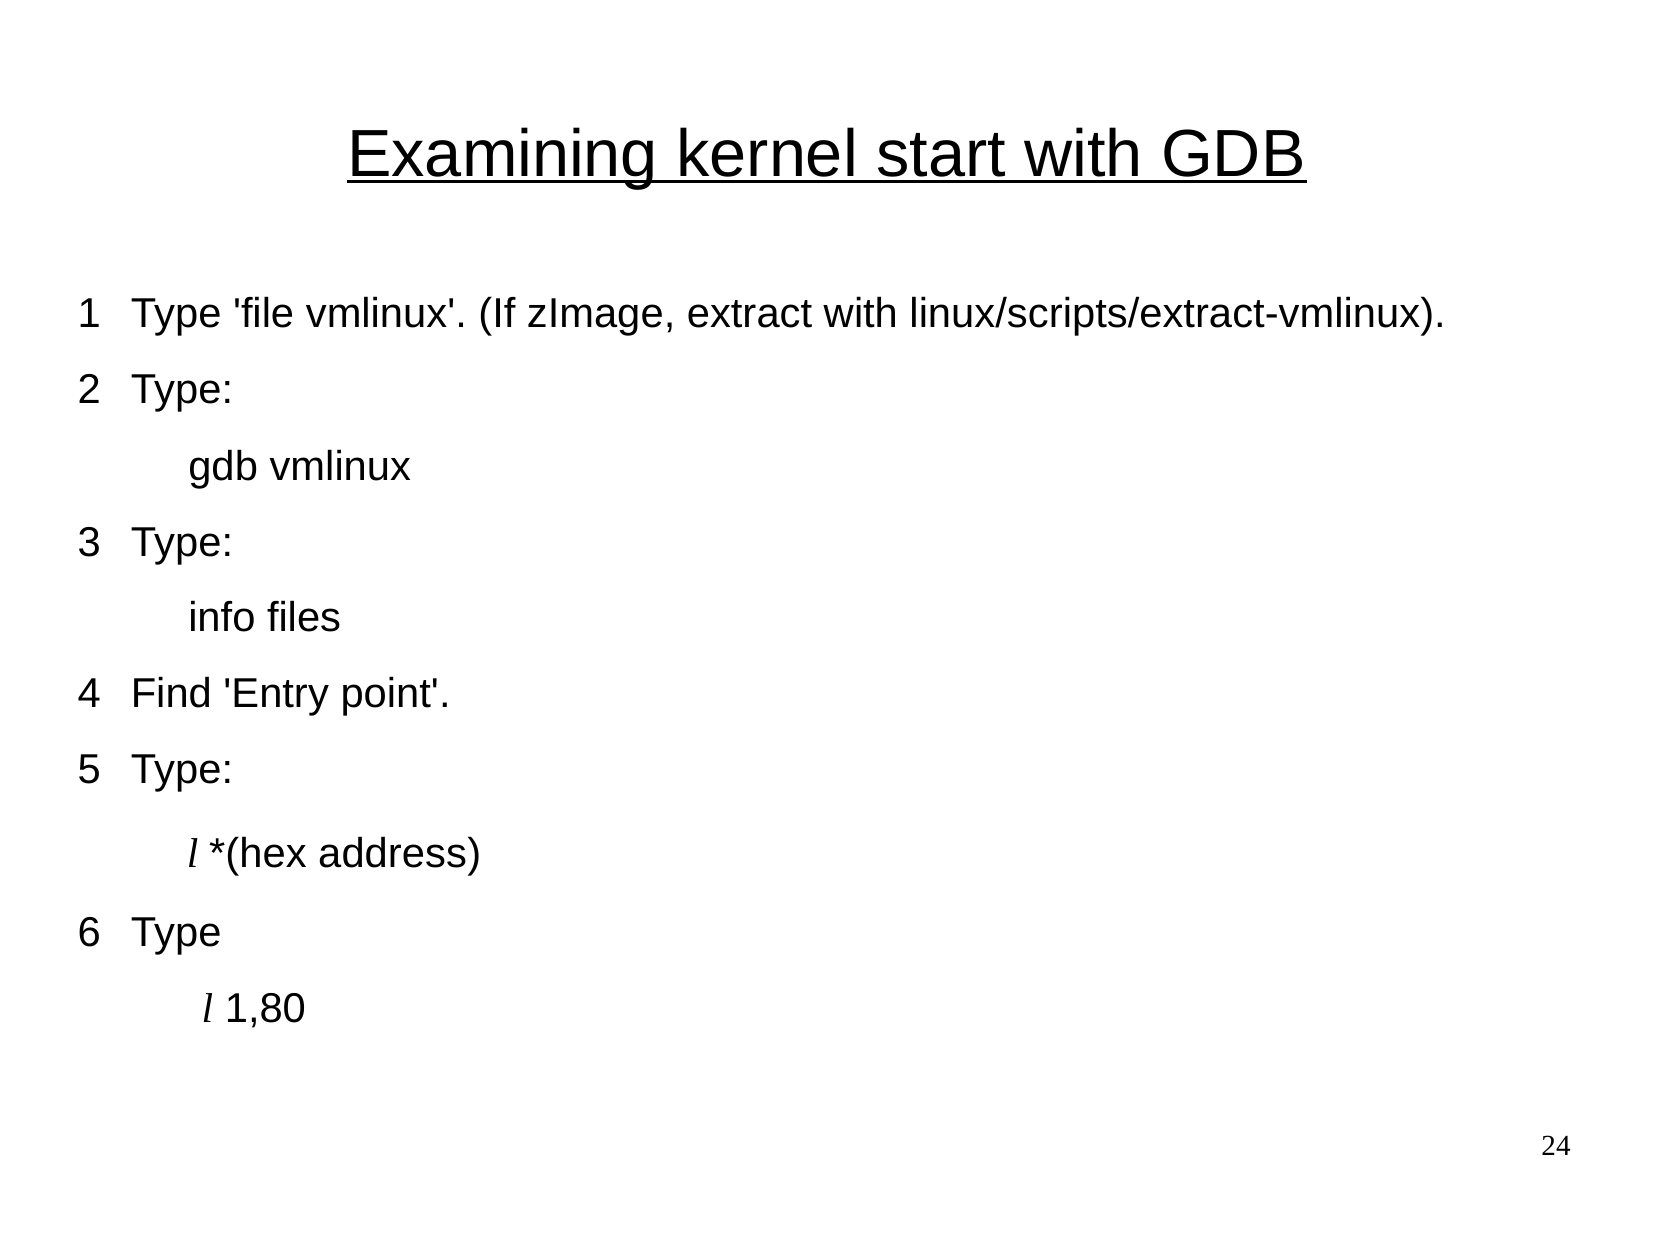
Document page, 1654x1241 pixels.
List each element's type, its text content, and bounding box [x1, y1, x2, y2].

title Examining kernel start with GDB [82, 49, 1571, 257]
list Type 'file vmlinux'. (If zImage, extract with linux/scripts/extract-vmlinux). Type: gdb vmlinux Type: info files Find 'Entry point'. Type: l *(hex address) Type l 1,80 [60, 290, 1571, 1111]
